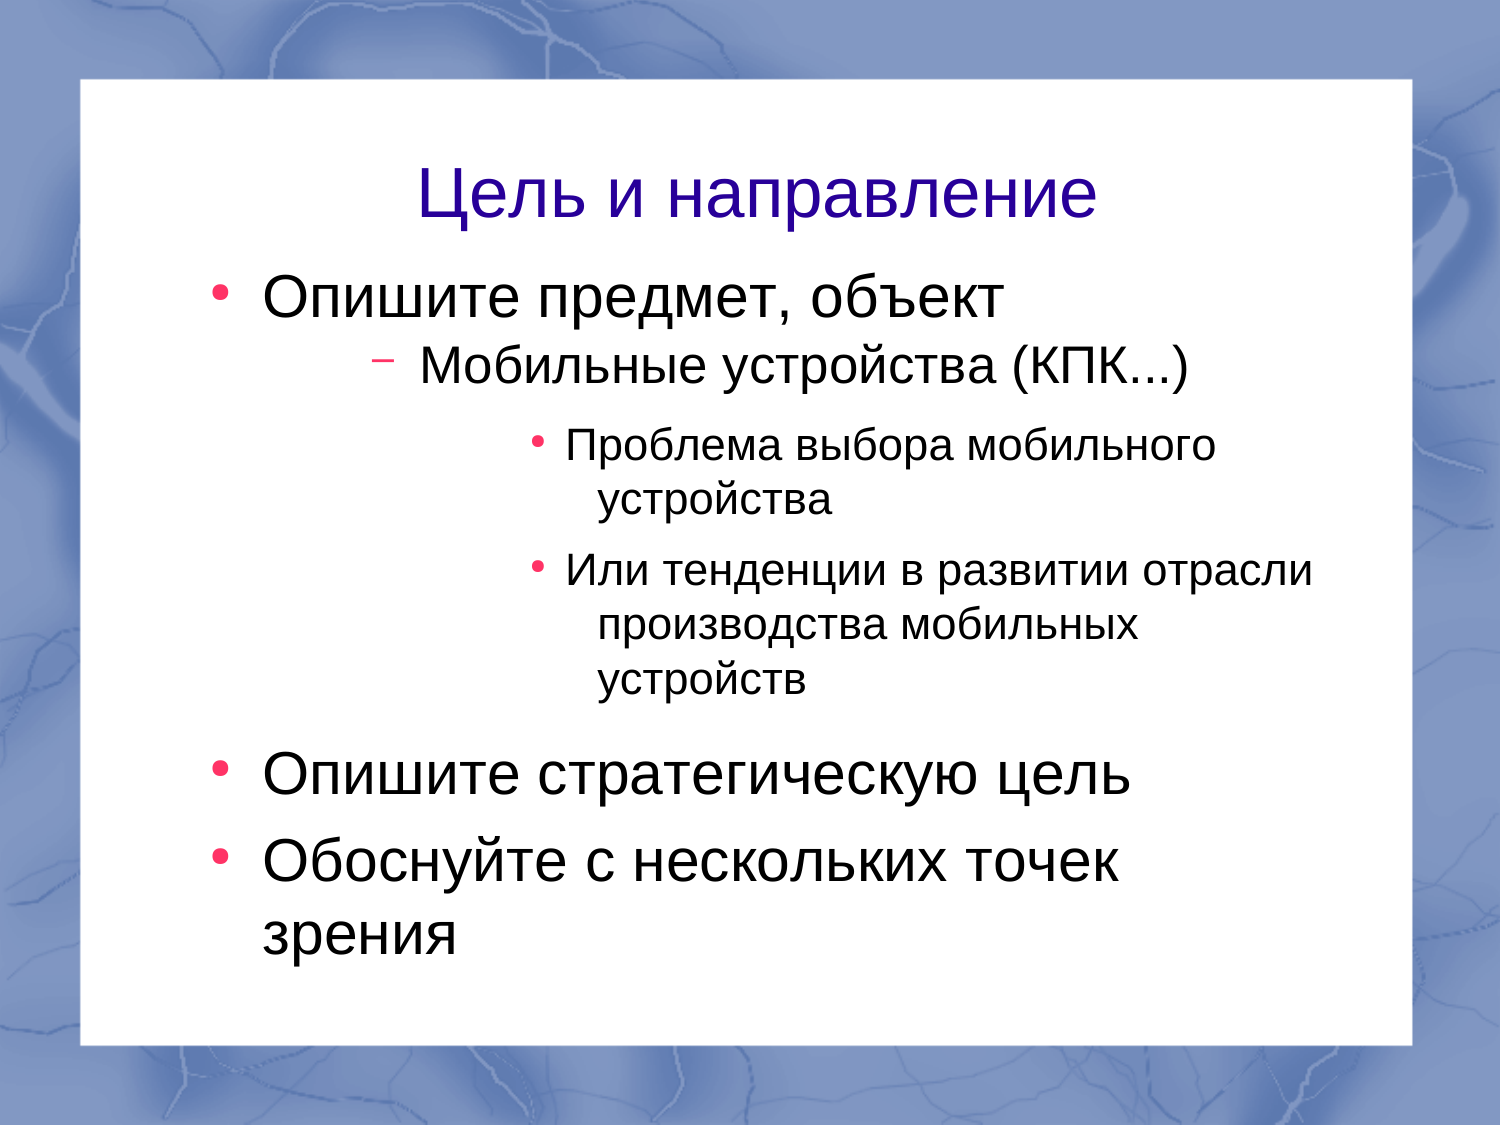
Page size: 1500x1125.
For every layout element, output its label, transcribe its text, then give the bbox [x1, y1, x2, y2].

picture [0, 0, 1500, 1125]
title Цель и направление [177, 29, 1340, 249]
list Опишите предмет, объект Мобильные устройства (КПК...) Проблема выбора мобильного устройства Или тенденции в развитии отрасли производства мобильных устройств Опишите стратегическую цель Обоснуйте с нескольких точек зрения [177, 249, 1340, 975]
